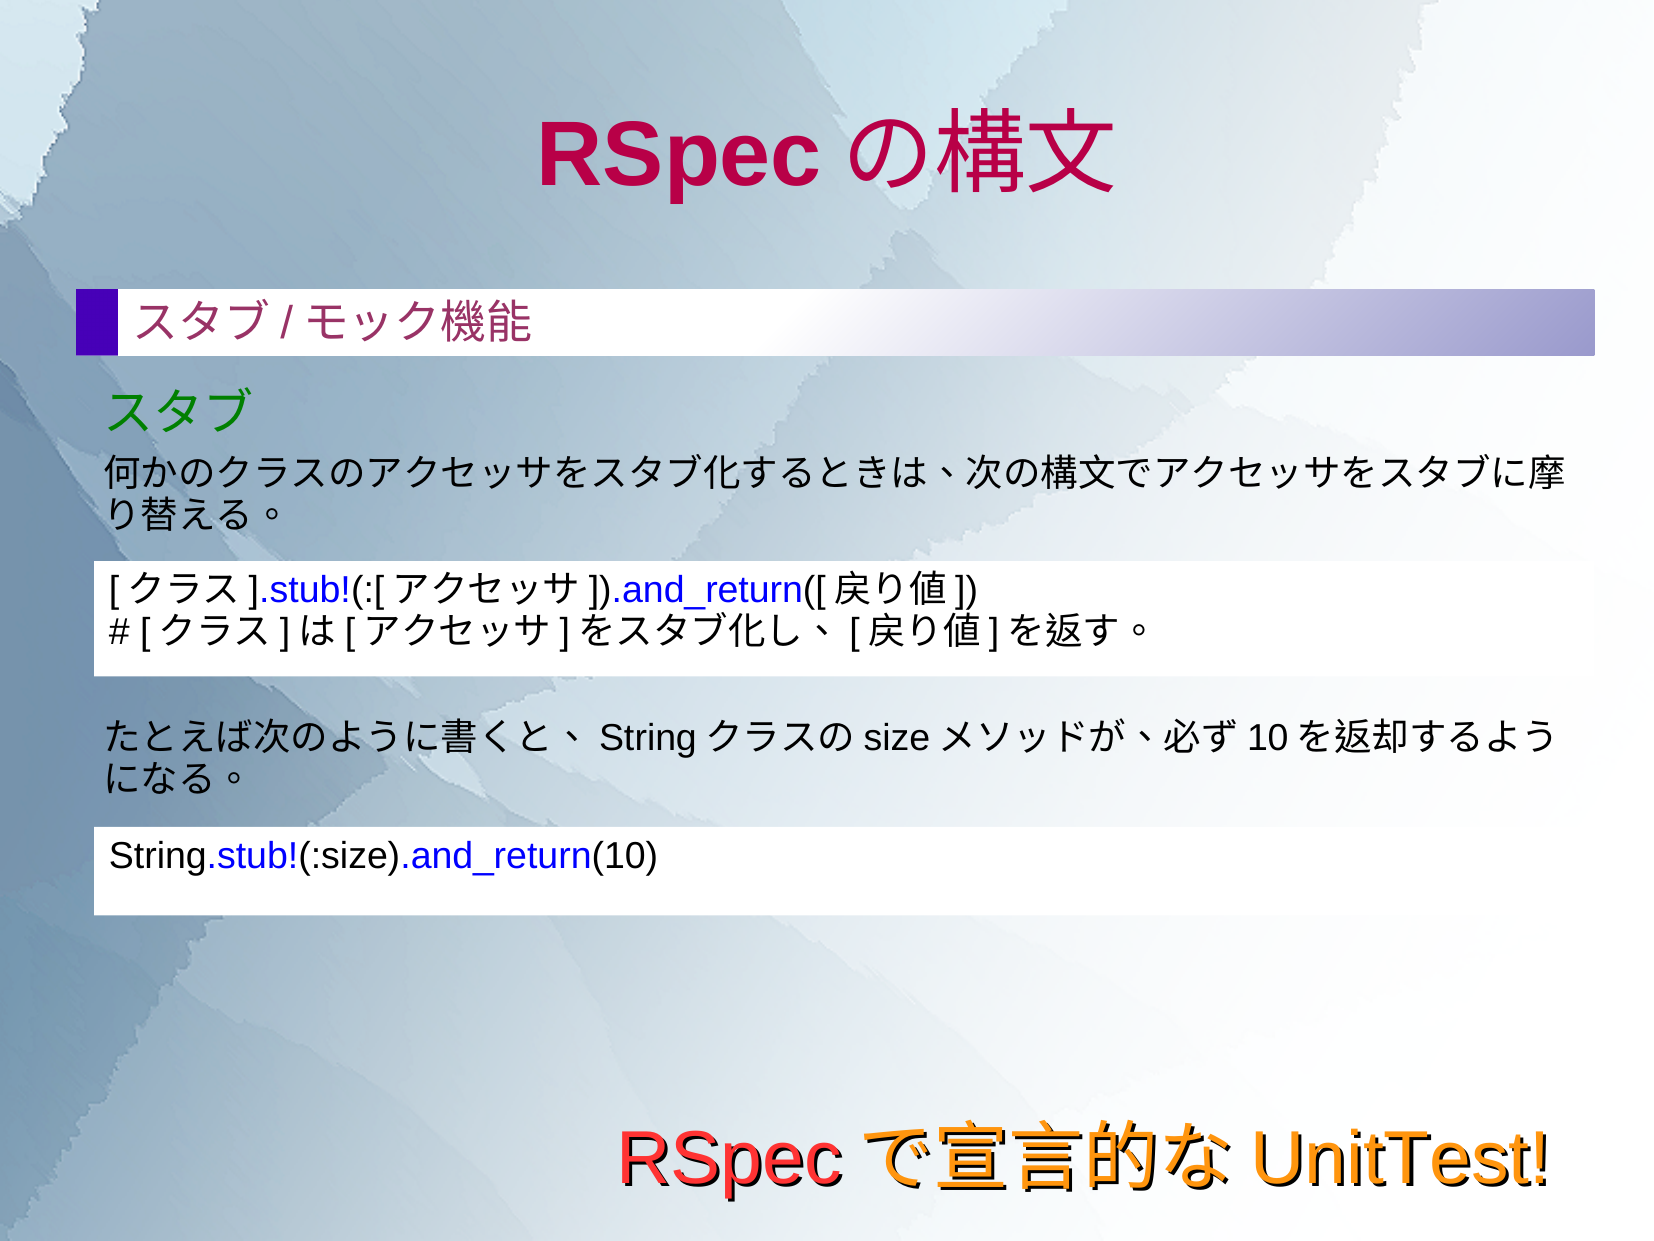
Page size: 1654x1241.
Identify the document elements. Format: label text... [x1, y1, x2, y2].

text_box スタブ [88, 378, 1246, 445]
text_box String.stub!(:size).and_return(10) [94, 826, 1595, 916]
text_box RSpecで宣言的なUnitTest! [561, 1107, 1566, 1207]
text_box スタブ/モック機能 [118, 289, 1595, 356]
text_box [クラス].stub!(:[アクセッサ]).and_return([戻り値]) # [クラス]は[アクセッサ]をスタブ化し、[戻り値]を返す。 [94, 561, 1595, 677]
text_box 何かのクラスのアクセッサをスタブ化するときは、次の構文でアクセッサをスタブに摩り替える。 [88, 445, 1595, 545]
picture [0, 0, 1654, 1241]
title RSpecの構文 [83, 57, 1572, 250]
text_box たとえば次のように書くと、Stringクラスのsizeメソッドが、必ず10を返却するようになる。 [88, 708, 1595, 808]
